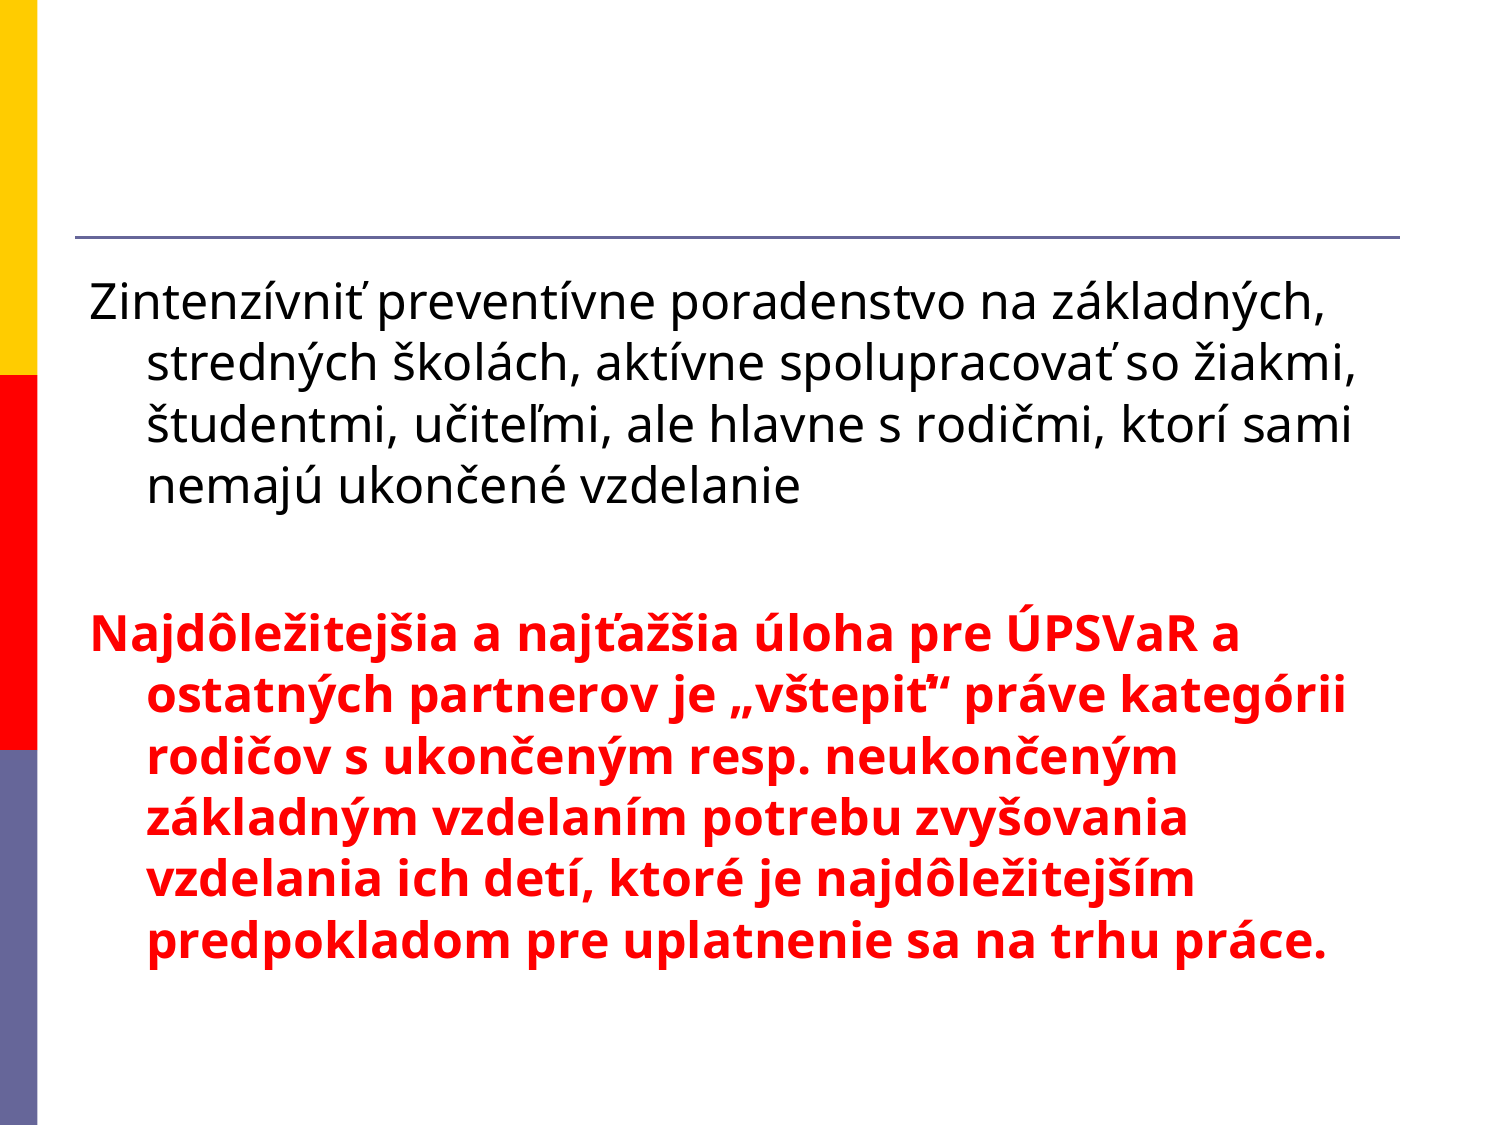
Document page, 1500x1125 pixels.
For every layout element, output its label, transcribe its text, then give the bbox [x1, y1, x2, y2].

list Zintenzívniť preventívne poradenstvo na základných, stredných školách, aktívne spolupracovať so žiakmi, študentmi, učiteľmi, ale hlavne s rodičmi, ktorí sami nemajú ukončené vzdelanie Najdôležitejšia a najťažšia úloha pre ÚPSVaR a ostatných partnerov je „vštepiť“ práve kategórii rodičov s ukončeným resp. neukončeným základným vzdelaním potrebu zvyšovania vzdelania ich detí, ktoré je najdôležitejším predpokladom pre uplatnenie sa na trhu práce. [75, 262, 1426, 1020]
